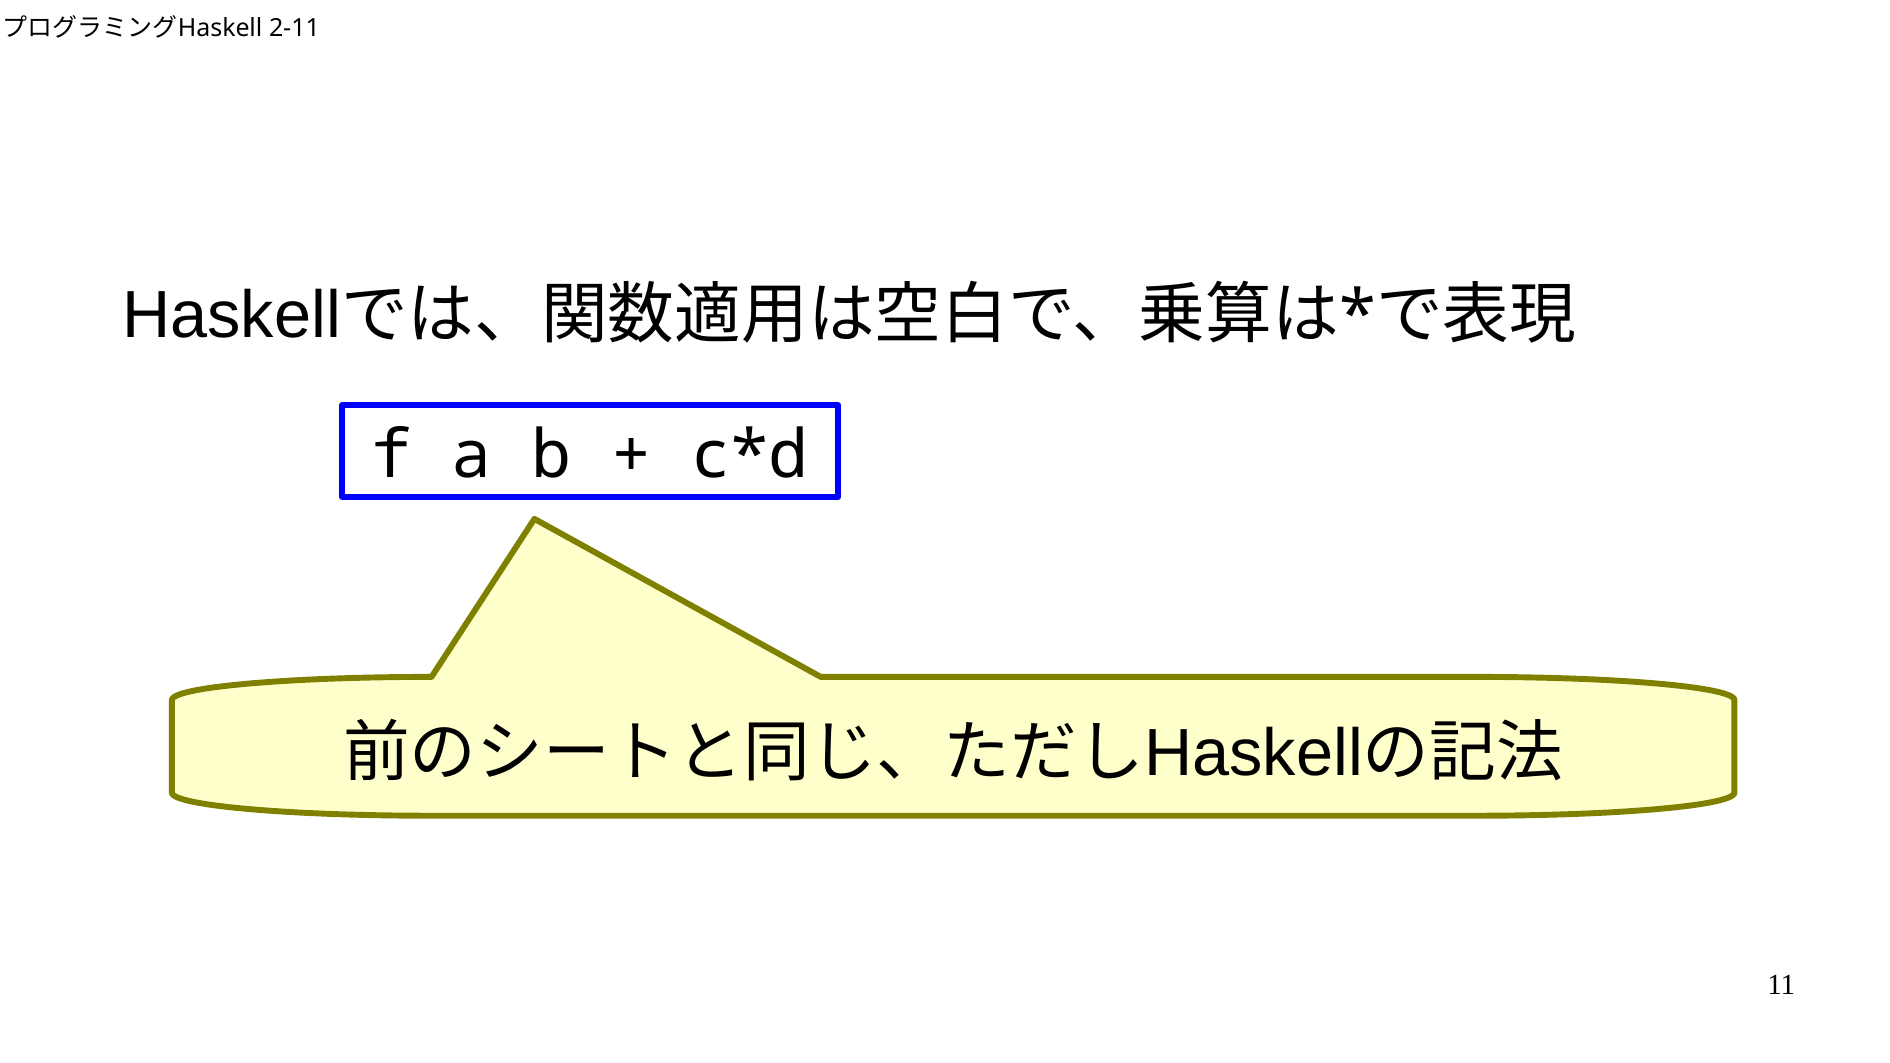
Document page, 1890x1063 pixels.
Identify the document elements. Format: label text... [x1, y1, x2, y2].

text_box f a b + c*d [342, 405, 839, 498]
text_box 前のシートと同じ、ただしHaskellの記法 [171, 518, 1735, 816]
text_box Haskellでは、関数適用は空白で、乗算は*で表現 [107, 252, 1741, 343]
